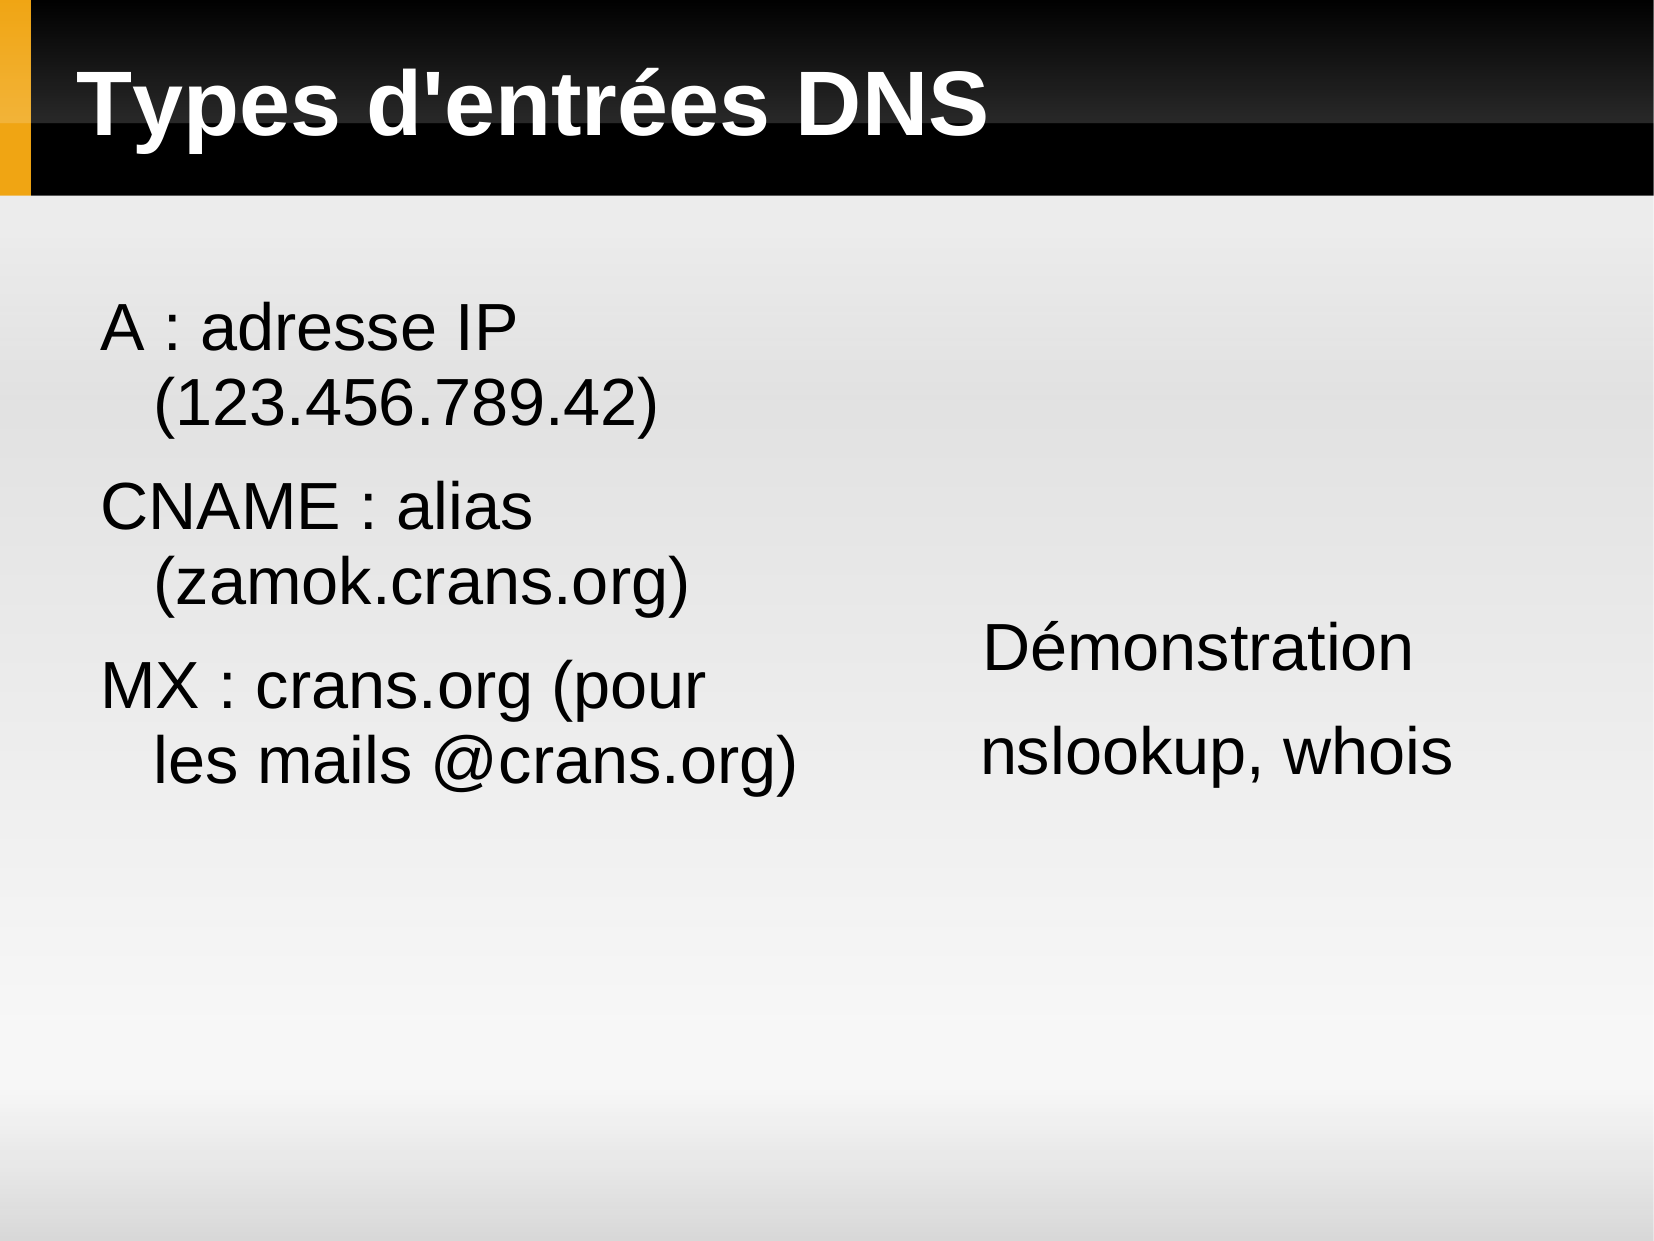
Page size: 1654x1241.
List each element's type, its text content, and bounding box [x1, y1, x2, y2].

title Types d'entrées DNS [76, 0, 1565, 208]
picture [0, 0, 1654, 1241]
list A : adresse IP (123.456.789.42) CNAME : alias (zamok.crans.org) MX : crans.org (pour les mails @crans.org) [82, 290, 809, 1109]
list Démonstration nslookup, whois [845, 290, 1572, 1094]
